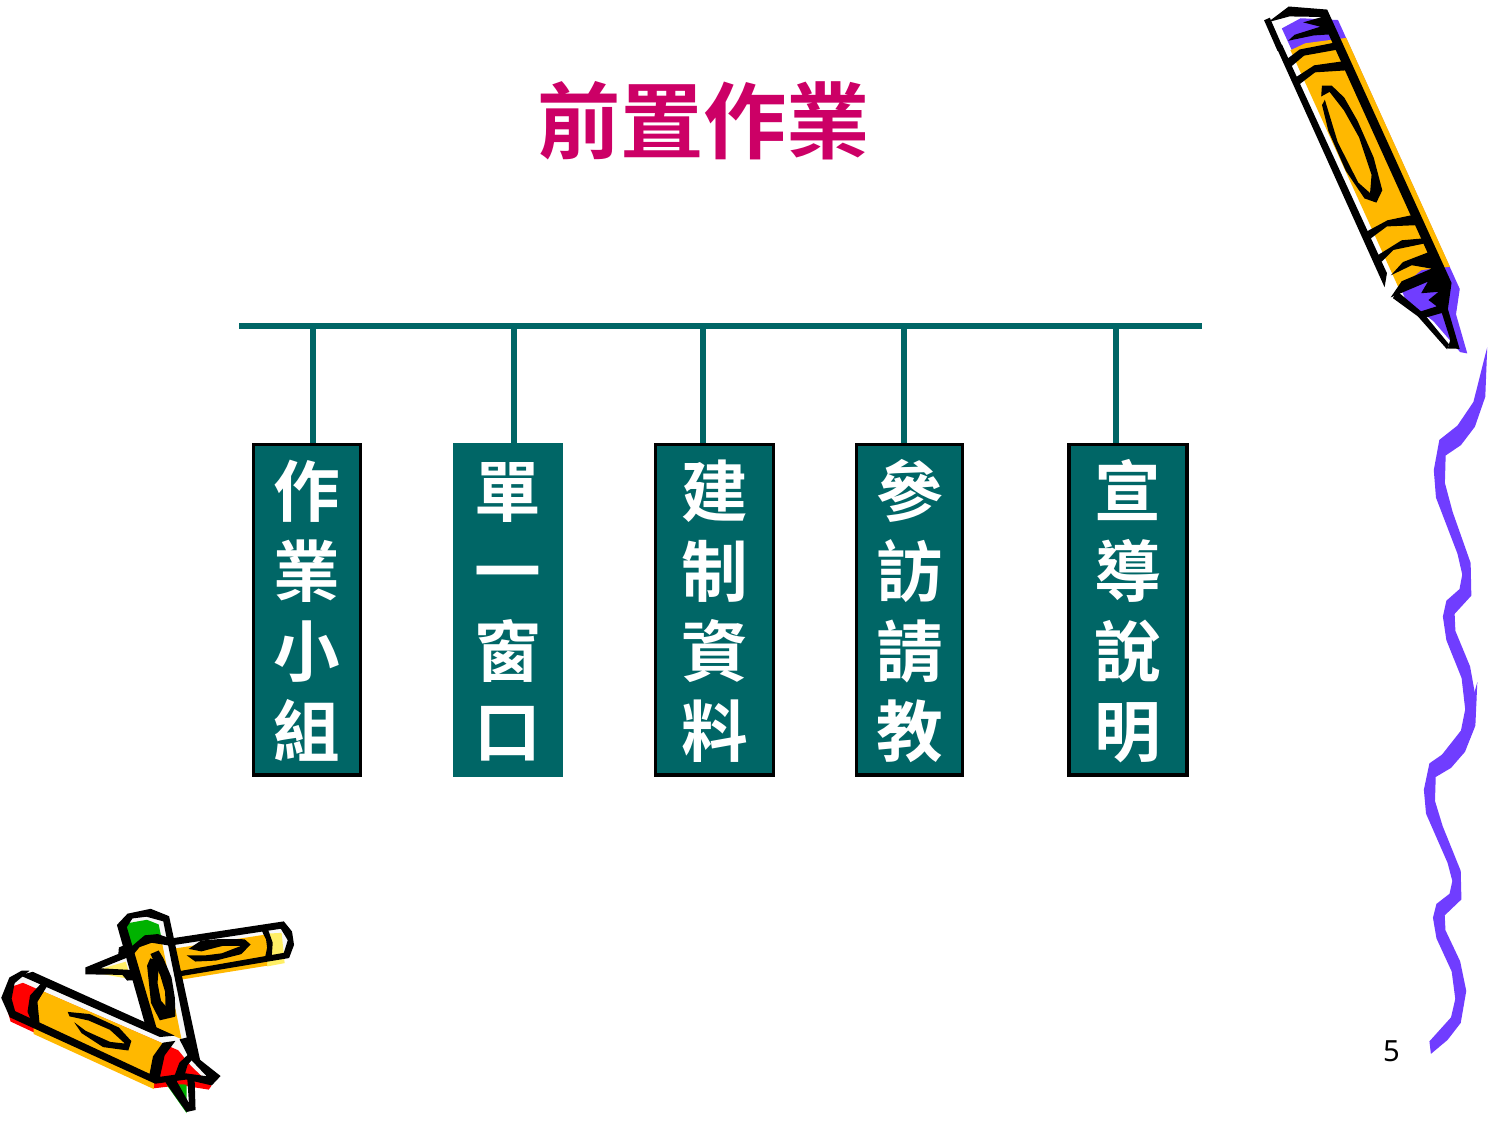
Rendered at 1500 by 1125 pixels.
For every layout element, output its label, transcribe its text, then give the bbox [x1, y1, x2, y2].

text_box <編號> [1102, 1025, 1415, 1101]
title 前置作業 [289, 0, 1118, 178]
text_box 作 業 小 組 [253, 444, 361, 775]
text_box 宣 導 說 明 [1069, 444, 1188, 775]
text_box 參 訪 請 教 [856, 444, 963, 775]
text_box 單 一 窗 口 [454, 444, 561, 775]
text_box 建 制 資 料 [655, 444, 774, 775]
